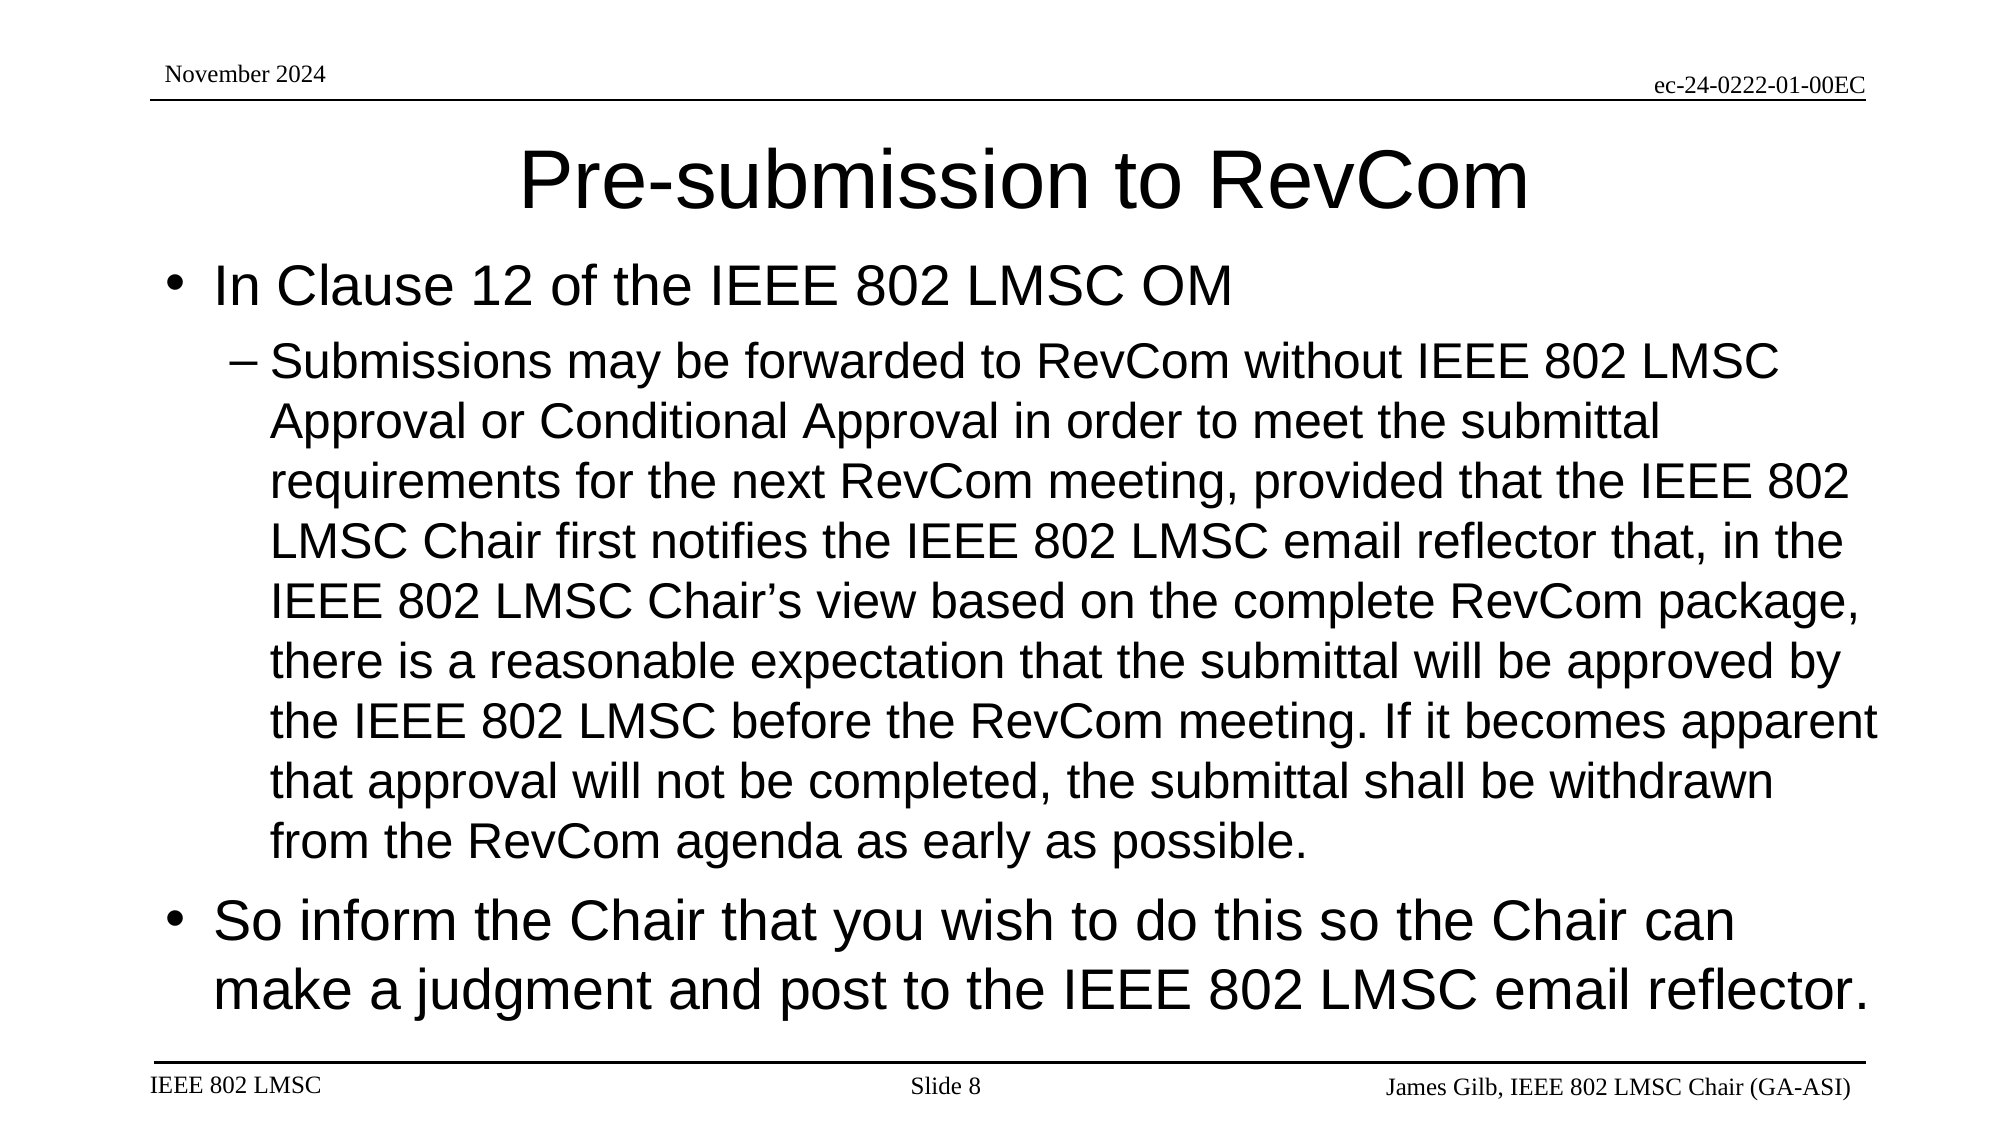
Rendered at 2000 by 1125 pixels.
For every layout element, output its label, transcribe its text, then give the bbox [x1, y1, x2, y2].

title Pre-submission to RevCom [149, 112, 1900, 238]
list In Clause 12 of the IEEE 802 LMSC OM Submissions may be forwarded to RevCom without IEEE 802 LMSC Approval or Conditional Approval in order to meet the submittal requirements for the next RevCom meeting, provided that the IEEE 802 LMSC Chair first notifies the IEEE 802 LMSC email reflector that, in the IEEE 802 LMSC Chair’s view based on the complete RevCom package, there is a reasonable expectation that the submittal will be approved by the IEEE 802 LMSC before the RevCom meeting. If it becomes apparent that approval will not be completed, the submittal shall be withdrawn from the RevCom agenda as early as possible. So inform the Chair that you wish to do this so the Chair can make a judgment and post to the IEEE 802 LMSC email reflector. [150, 239, 1900, 1051]
